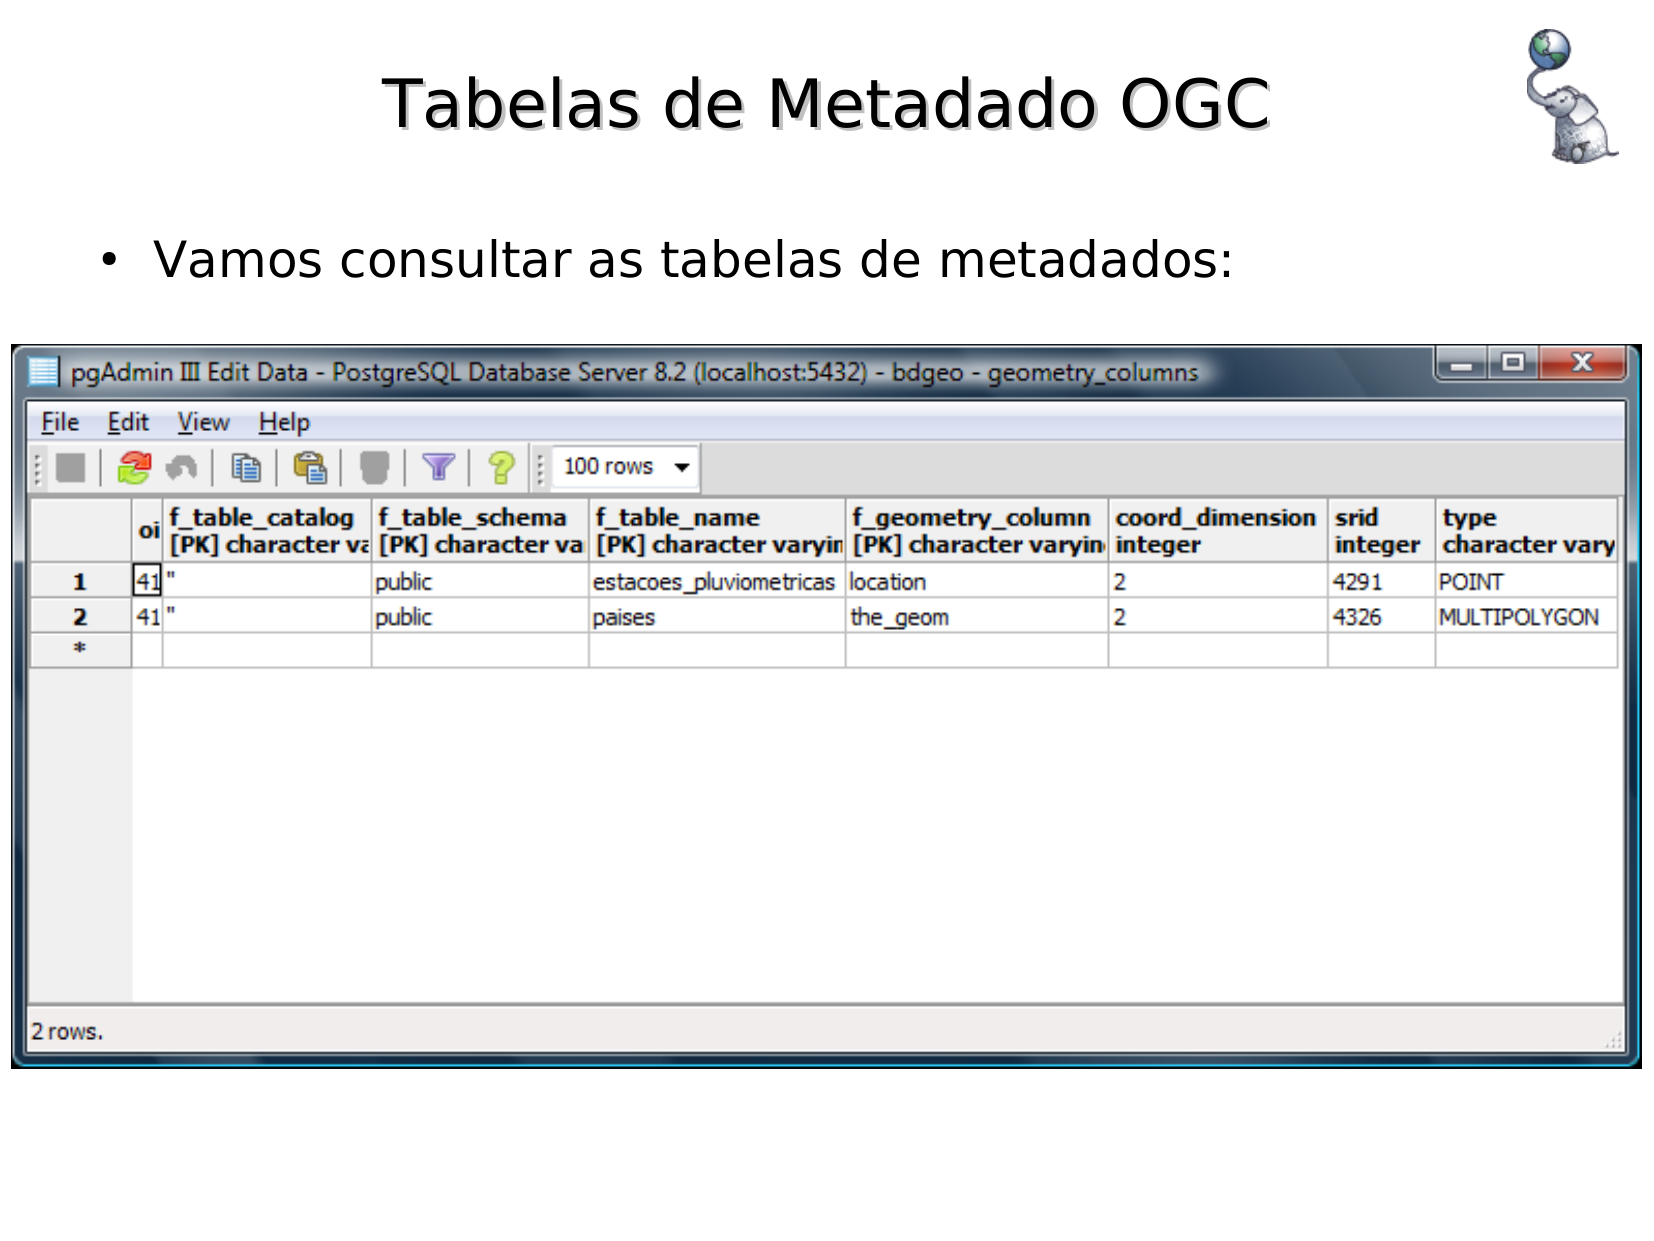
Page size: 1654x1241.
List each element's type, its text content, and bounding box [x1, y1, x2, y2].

list Vamos consultar as tabelas de metadados: [82, 231, 1571, 344]
title Tabelas de Metadado OGC [59, 25, 1595, 184]
picture [11, 344, 1642, 1069]
picture [1527, 29, 1619, 164]
